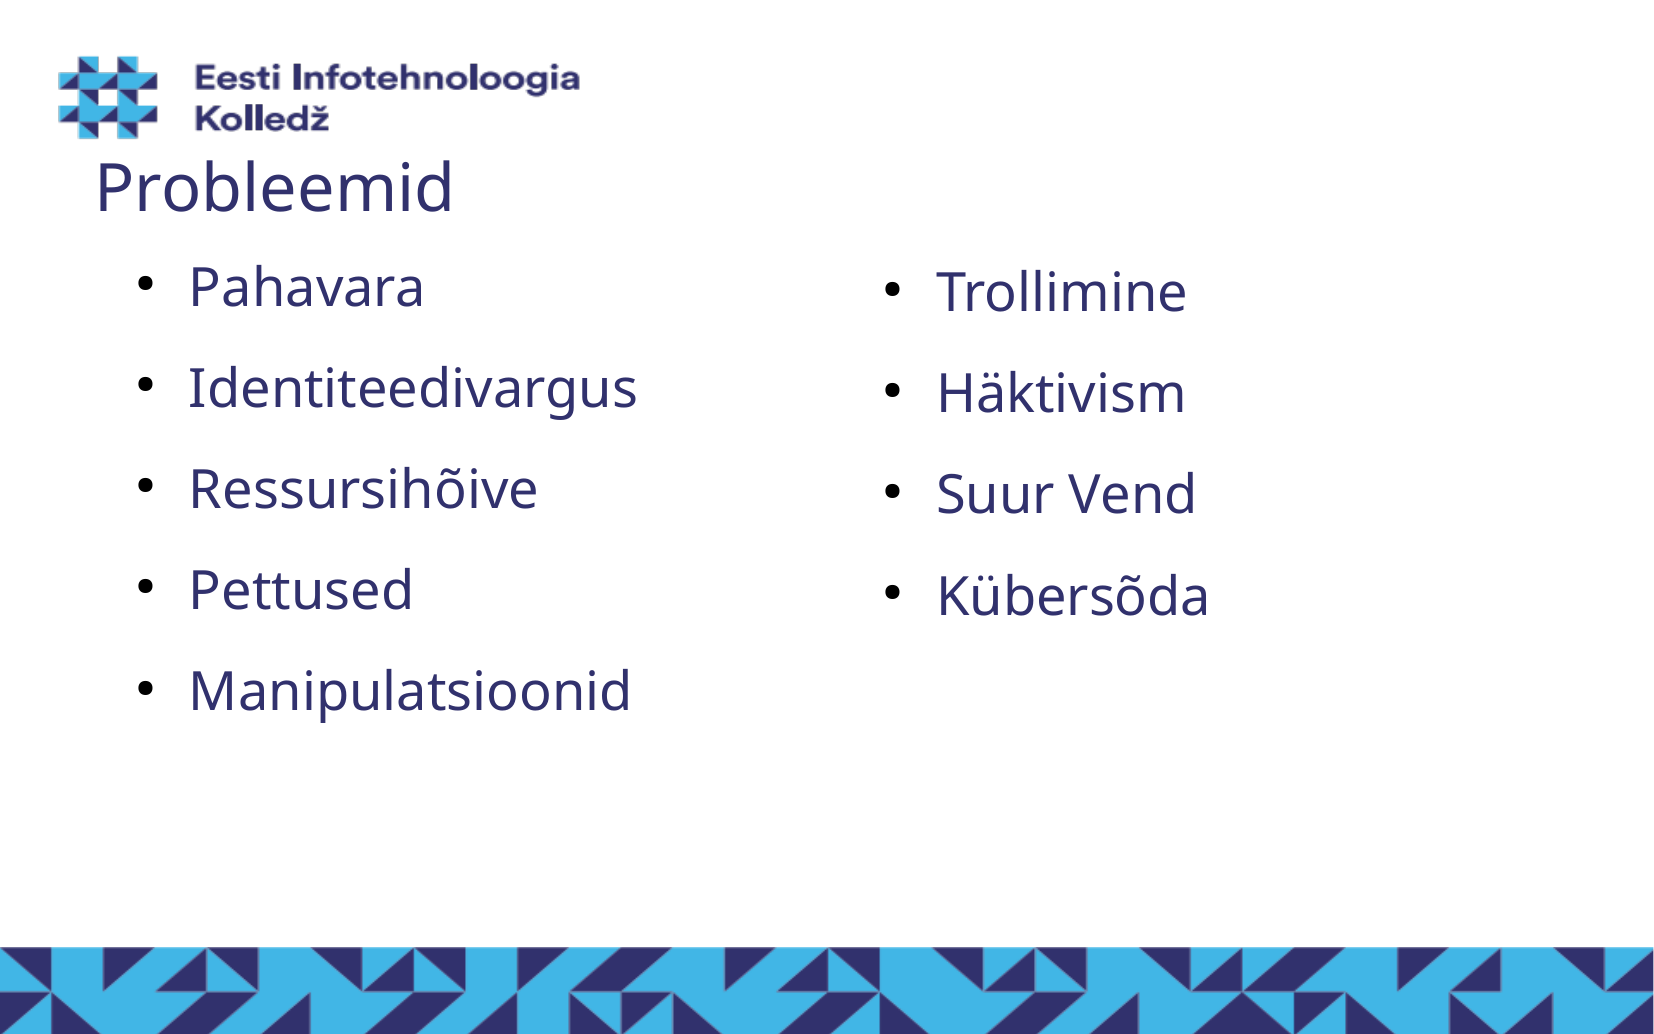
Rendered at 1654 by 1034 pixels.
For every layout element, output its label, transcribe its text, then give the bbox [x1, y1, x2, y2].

list Trollimine Häktivism Suur Vend Kübersõda [865, 253, 1477, 810]
list Pahavara Identiteedivargus Ressursihõive Pettused Manipulatsioonid [118, 248, 814, 804]
title Probleemid [94, 99, 1231, 272]
